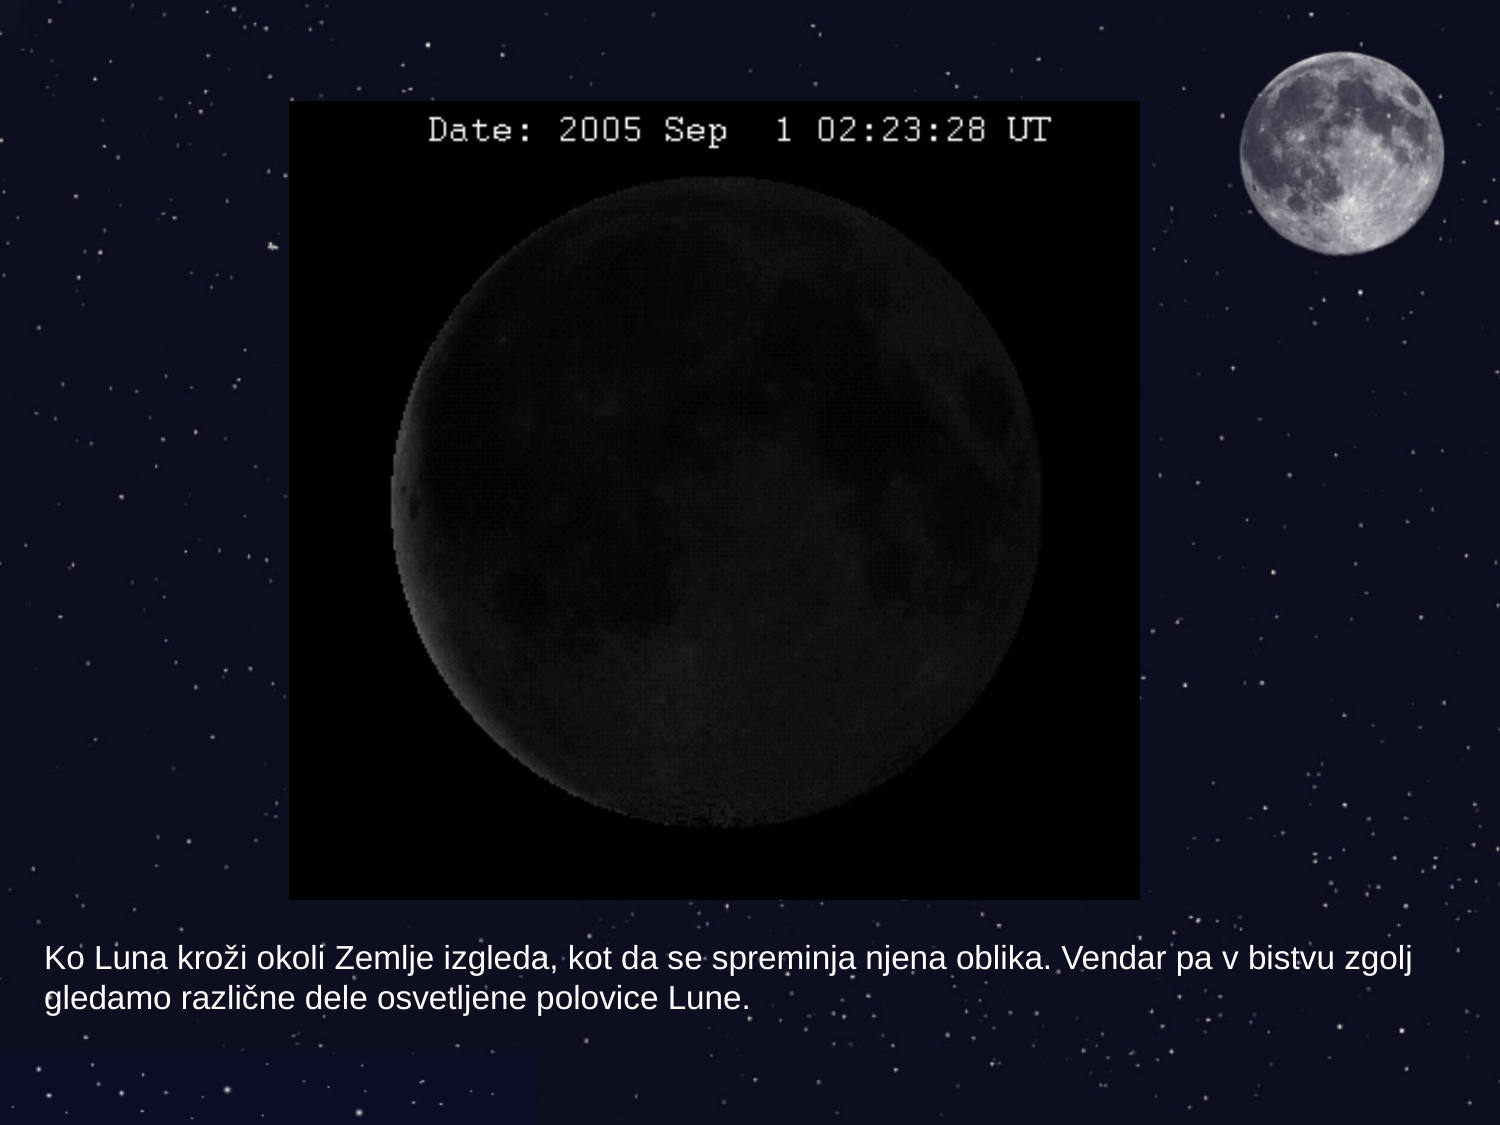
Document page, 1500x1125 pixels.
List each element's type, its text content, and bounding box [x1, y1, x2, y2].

text_box Ko Luna kroži okoli Zemlje izgleda, kot da se spreminja njena oblika. Vendar pa v bistvu zgolj gledamo različne dele osvetljene polovice Lune. [29, 928, 1459, 1064]
picture [0, 0, 1500, 1125]
